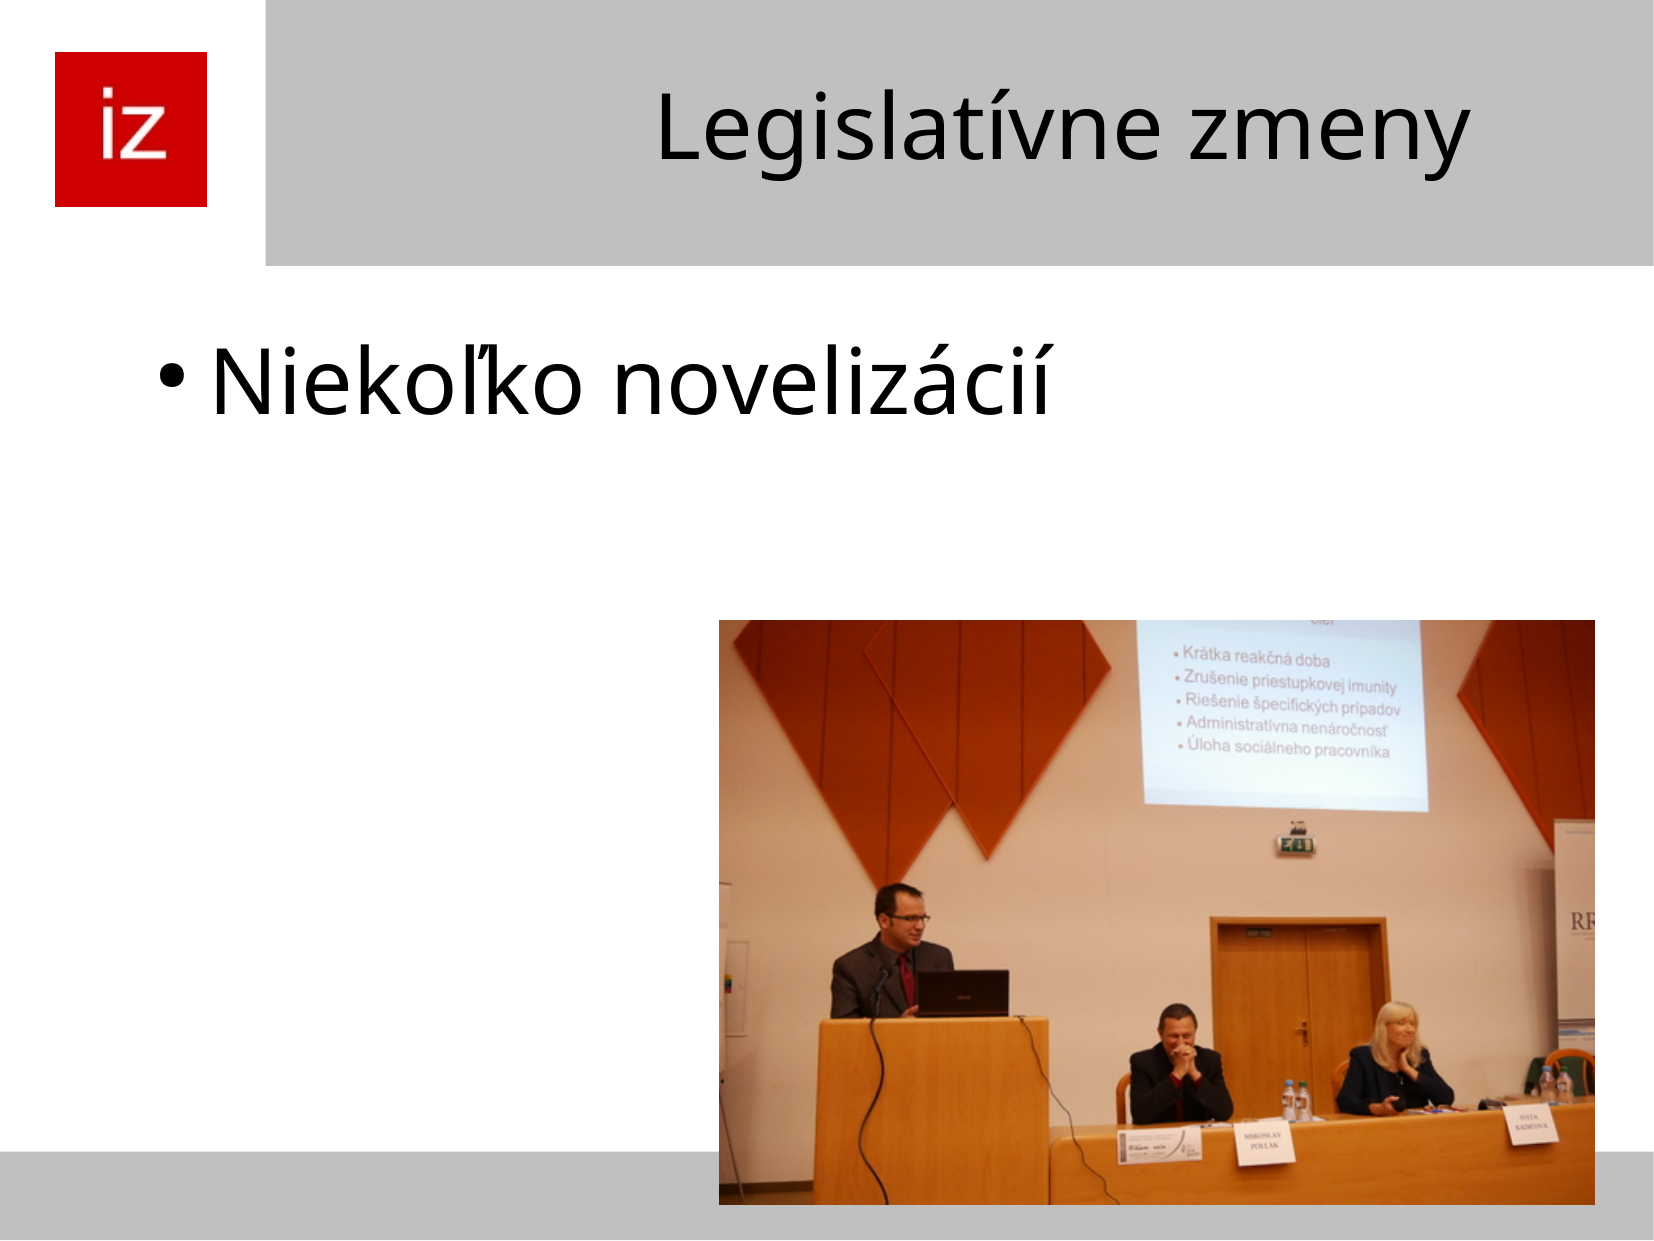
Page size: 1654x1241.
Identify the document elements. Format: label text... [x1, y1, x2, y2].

list Niekoľko novelizácií [121, 344, 1533, 1126]
title Legislatívne zmeny [561, 29, 1565, 237]
picture [719, 620, 1595, 1205]
picture [55, 52, 207, 207]
